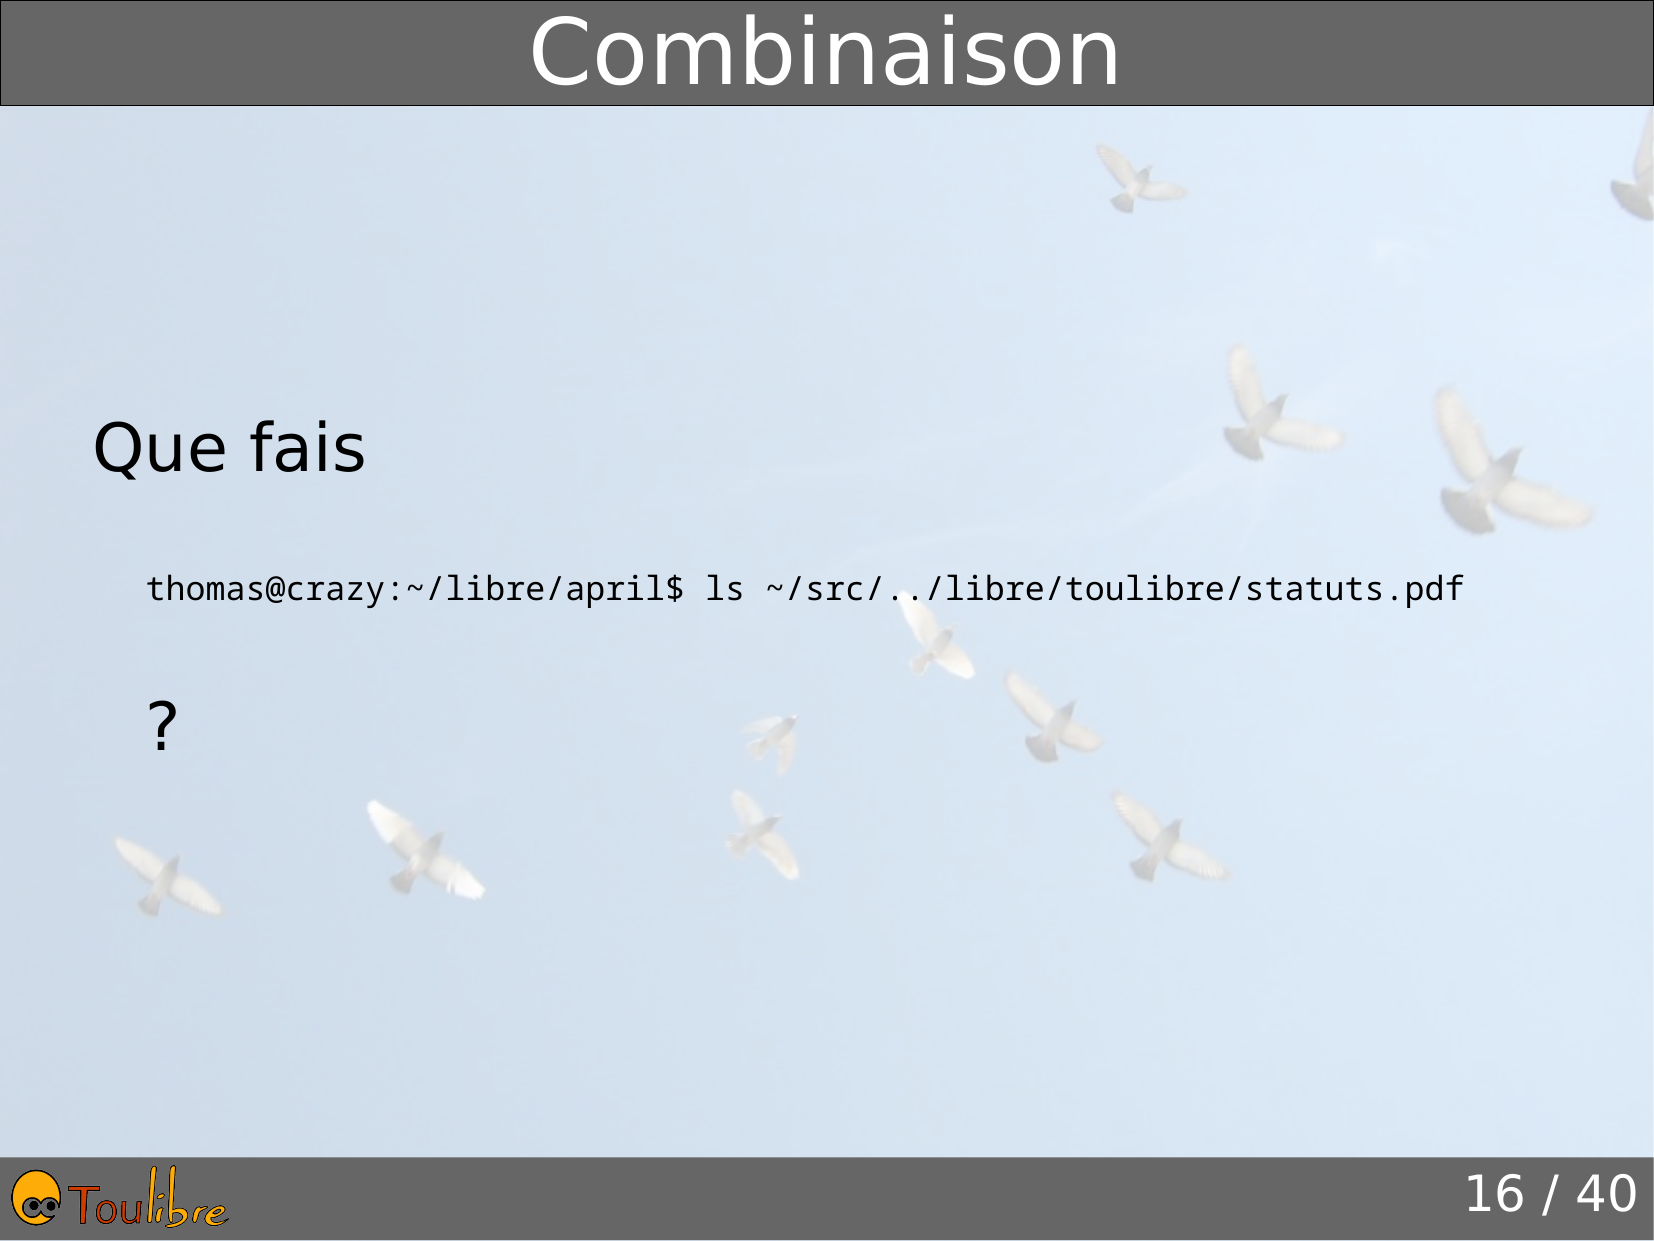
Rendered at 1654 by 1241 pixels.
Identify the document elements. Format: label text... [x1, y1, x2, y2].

picture [11, 1165, 229, 1228]
list Que fais thomas@crazy:~/libre/april$ ls ~/src/../libre/toulibre/statuts.pdf ? [74, 409, 1563, 782]
title Combinaison [0, 0, 1654, 107]
